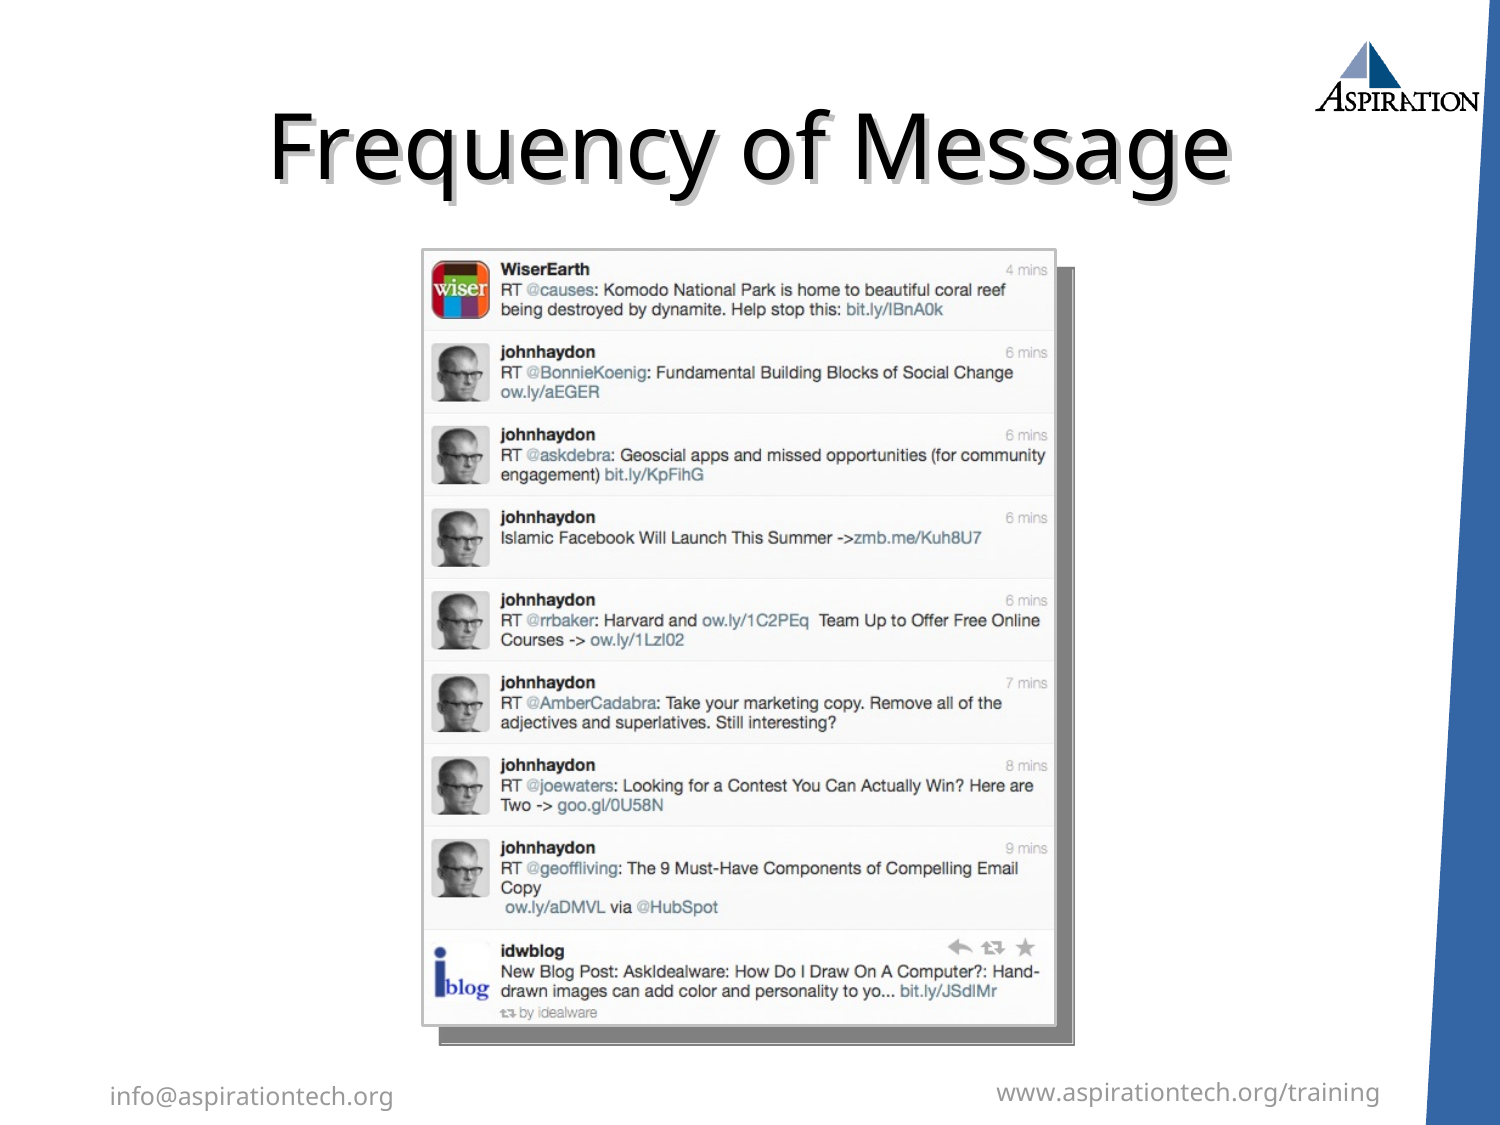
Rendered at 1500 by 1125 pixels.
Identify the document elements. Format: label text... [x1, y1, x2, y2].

picture [1315, 41, 1480, 120]
title Frequency of Message [75, 44, 1426, 233]
picture [423, 251, 1054, 1025]
